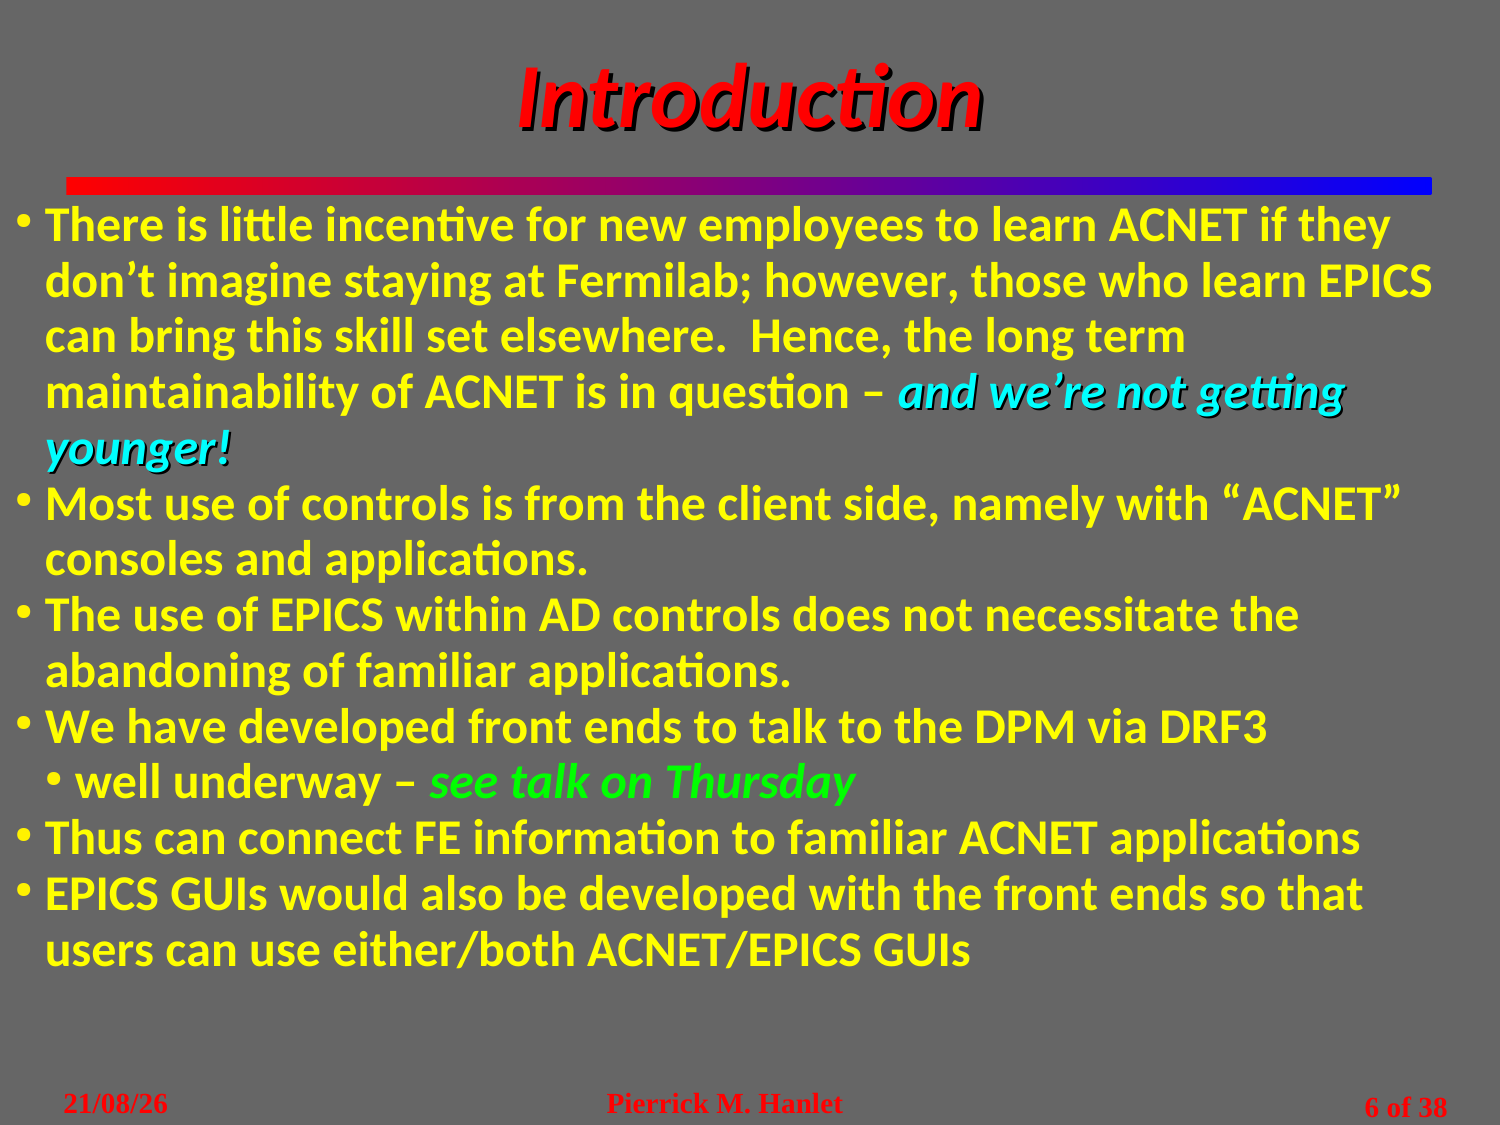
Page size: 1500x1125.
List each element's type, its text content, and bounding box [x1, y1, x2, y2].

text_box There is little incentive for new employees to learn ACNET if they don’t imagine staying at Fermilab; however, those who learn EPICS can bring this skill set elsewhere. Hence, the long term maintainability of ACNET is in question – and we’re not getting younger! Most use of controls is from the client side, namely with “ACNET” consoles and applications. The use of EPICS within AD controls does not necessitate the abandoning of familiar applications. We have developed front ends to talk to the DPM via DRF3 well underway – see talk on Thursday Thus can connect FE information to familiar ACNET applications EPICS GUIs would also be developed with the front ends so that users can use either/both ACNET/EPICS GUIs [0, 189, 1500, 1097]
title Introduction [15, 16, 1486, 172]
